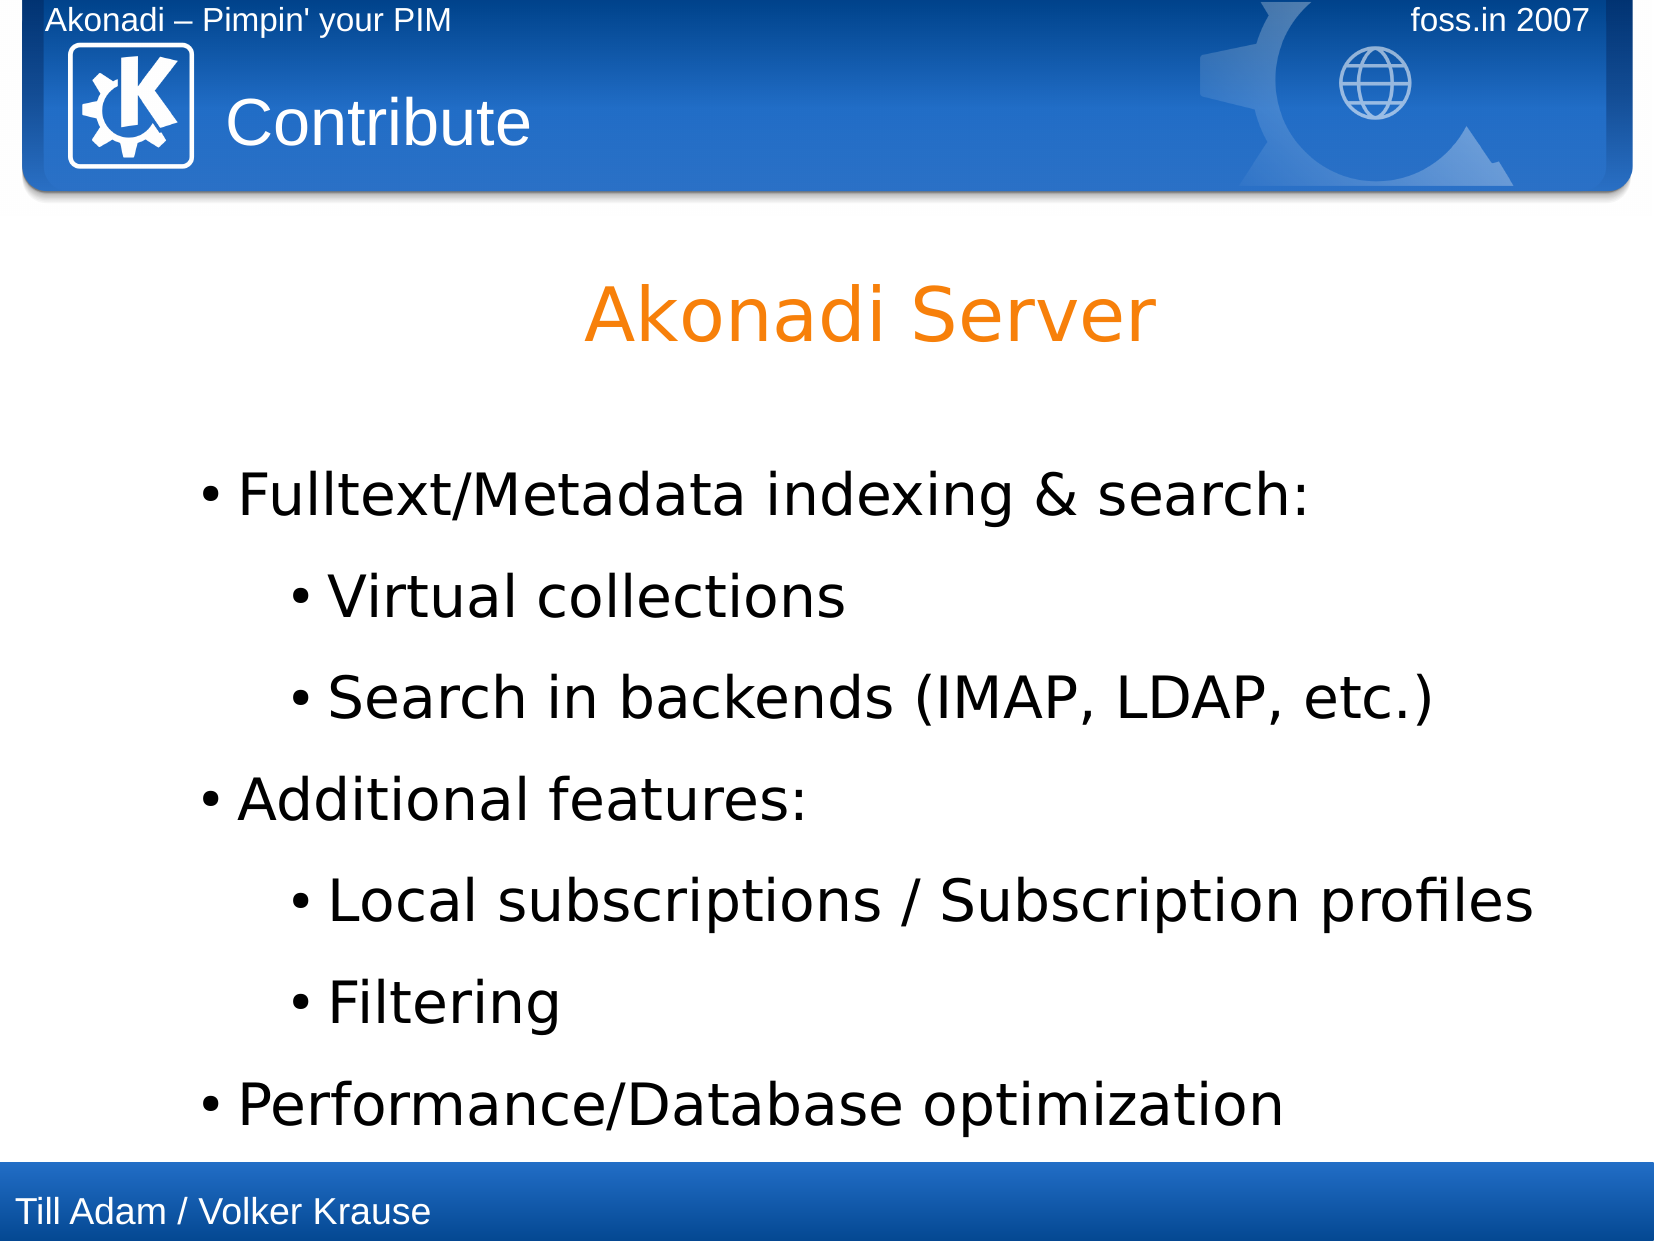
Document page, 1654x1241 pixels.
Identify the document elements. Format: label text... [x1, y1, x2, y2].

list Akonadi Server [82, 284, 1571, 397]
title Contribute [225, 49, 1571, 188]
text_box Fulltext/Metadata indexing & search: Virtual collections Search in backends (IMAP, LDAP, etc.) Additional features: Local subscriptions / Subscription profiles Filtering Performance/Database optimization [95, 420, 1613, 1113]
